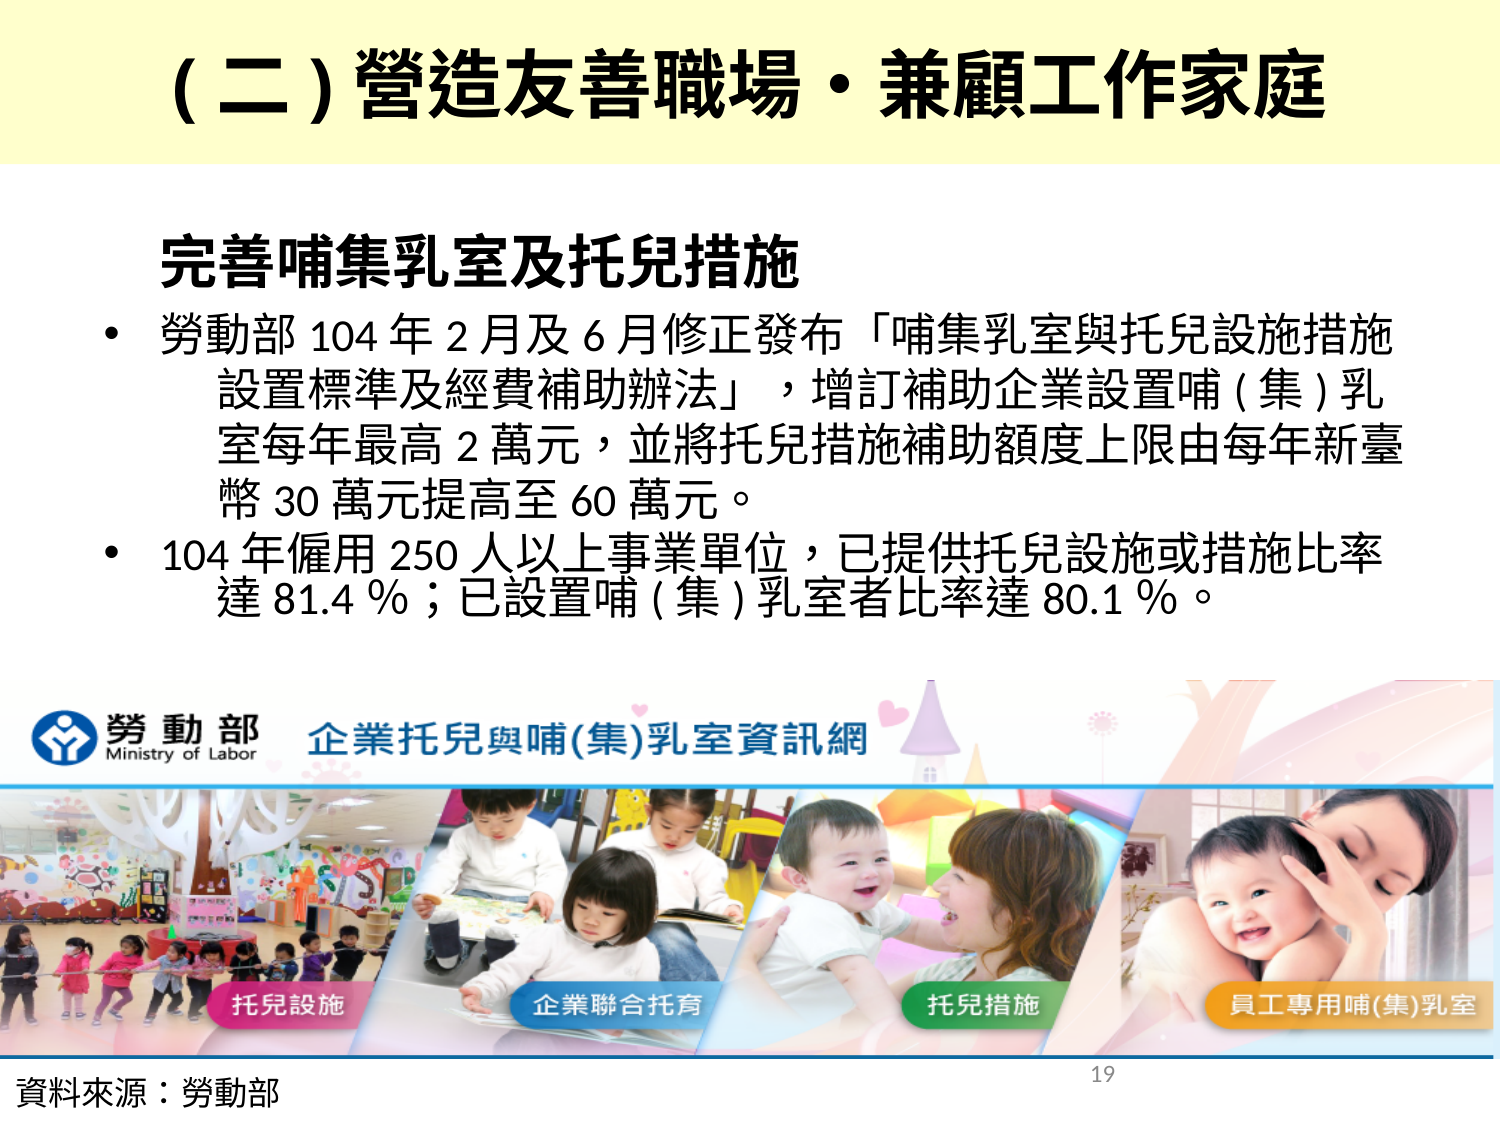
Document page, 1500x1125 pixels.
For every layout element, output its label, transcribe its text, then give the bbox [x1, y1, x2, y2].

list 完善哺集乳室及托兒措施 勞動部104年2月及6月修正發布「哺集乳室與托兒設施措施設置標準及經費補助辦法」，增訂補助企業設置哺(集)乳室每年最高2萬元，並將托兒措施補助額度上限由每年新臺幣30萬元提高至60萬元。 104年僱用250人以上事業單位，已提供托兒設施或措施比率達81.4％；已設置哺(集)乳室者比率達80.1％。 [88, 231, 1424, 680]
title (二)營造友善職場‧兼顧工作家庭 [0, 0, 1500, 165]
text_box 資料來源：勞動部 [0, 1064, 408, 1121]
picture [0, 680, 1500, 1059]
text_box [1074, 1059, 1426, 1103]
